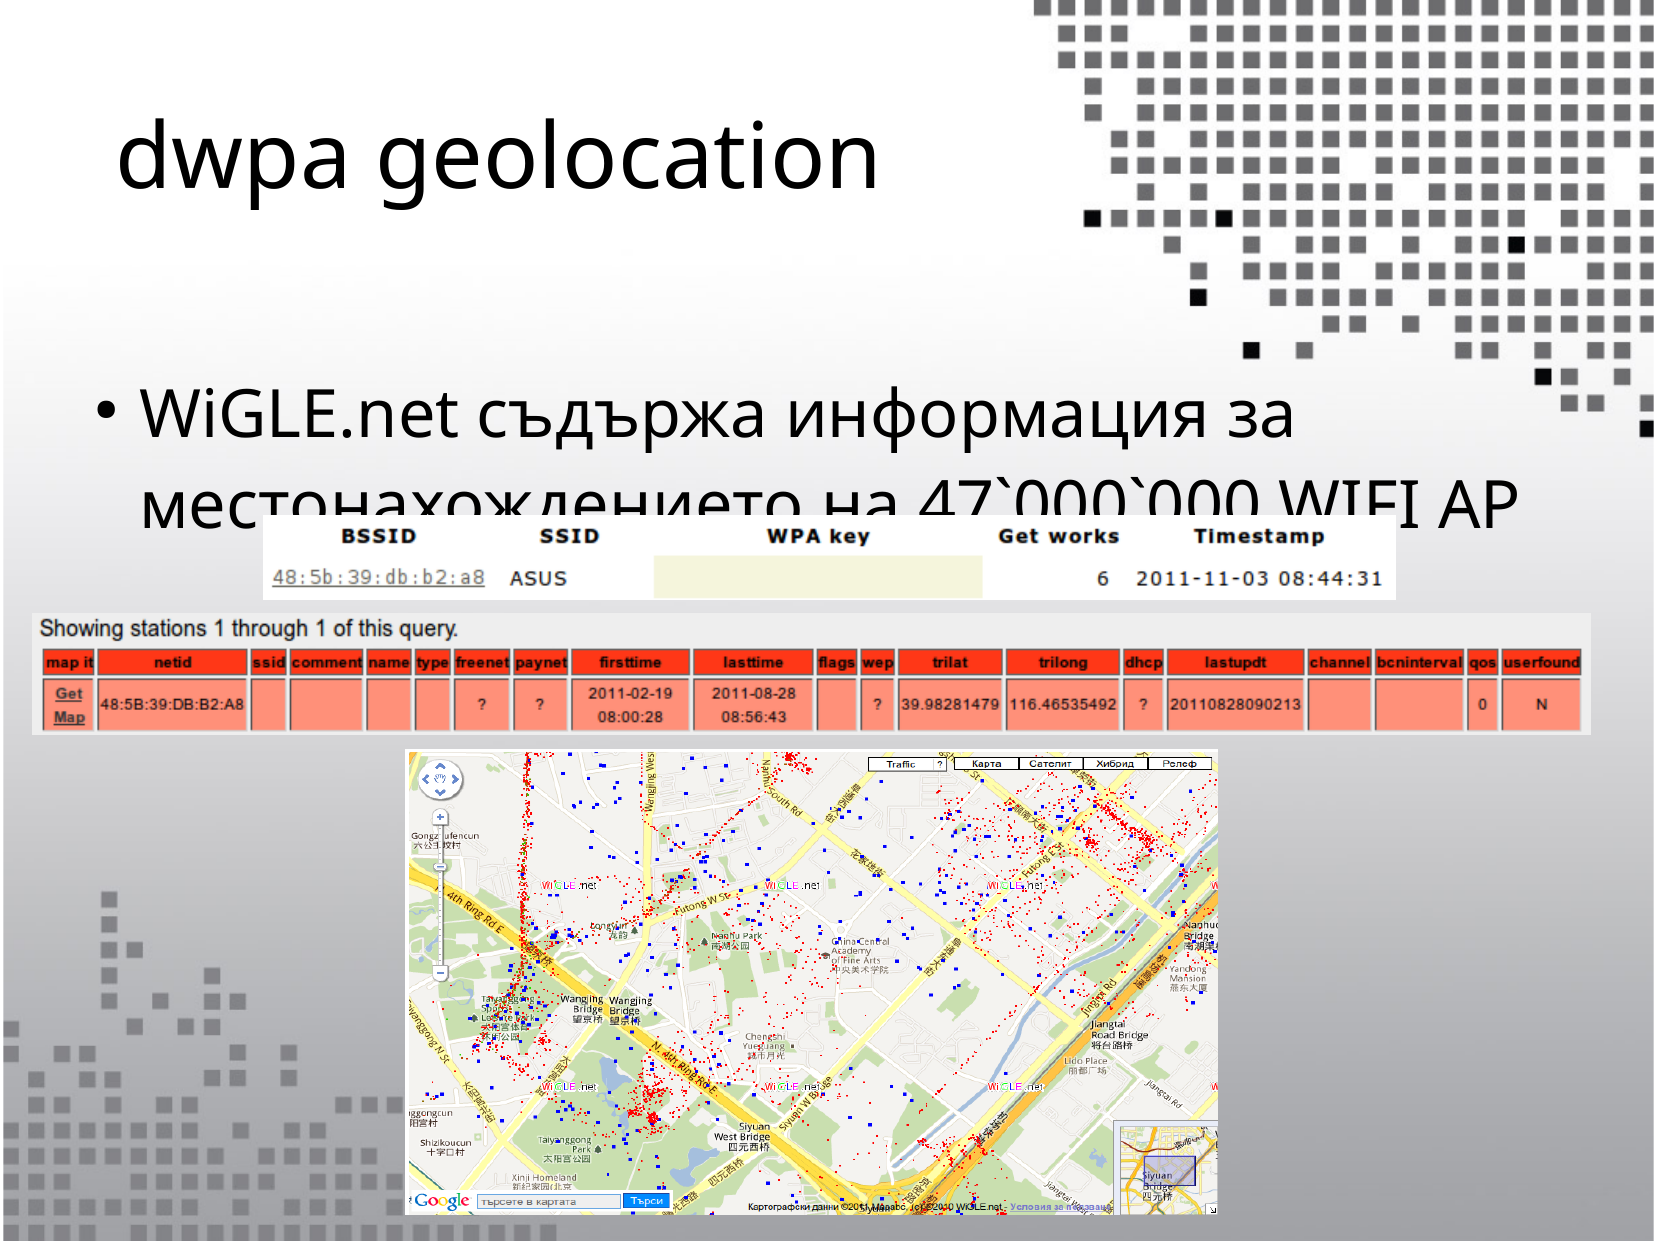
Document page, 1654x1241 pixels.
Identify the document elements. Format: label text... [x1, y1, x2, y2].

subtitle WiGLE.net съдържа информация за местонахождението на 47`000`000 WIFI AP [86, 366, 1576, 613]
picture [3, 0, 1654, 1241]
subtitle WiGLE.net съдържа информация за местонахождението на 47`000`000 WIFI AP [86, 736, 1576, 1186]
title dwpa geolocation [82, 49, 1571, 257]
